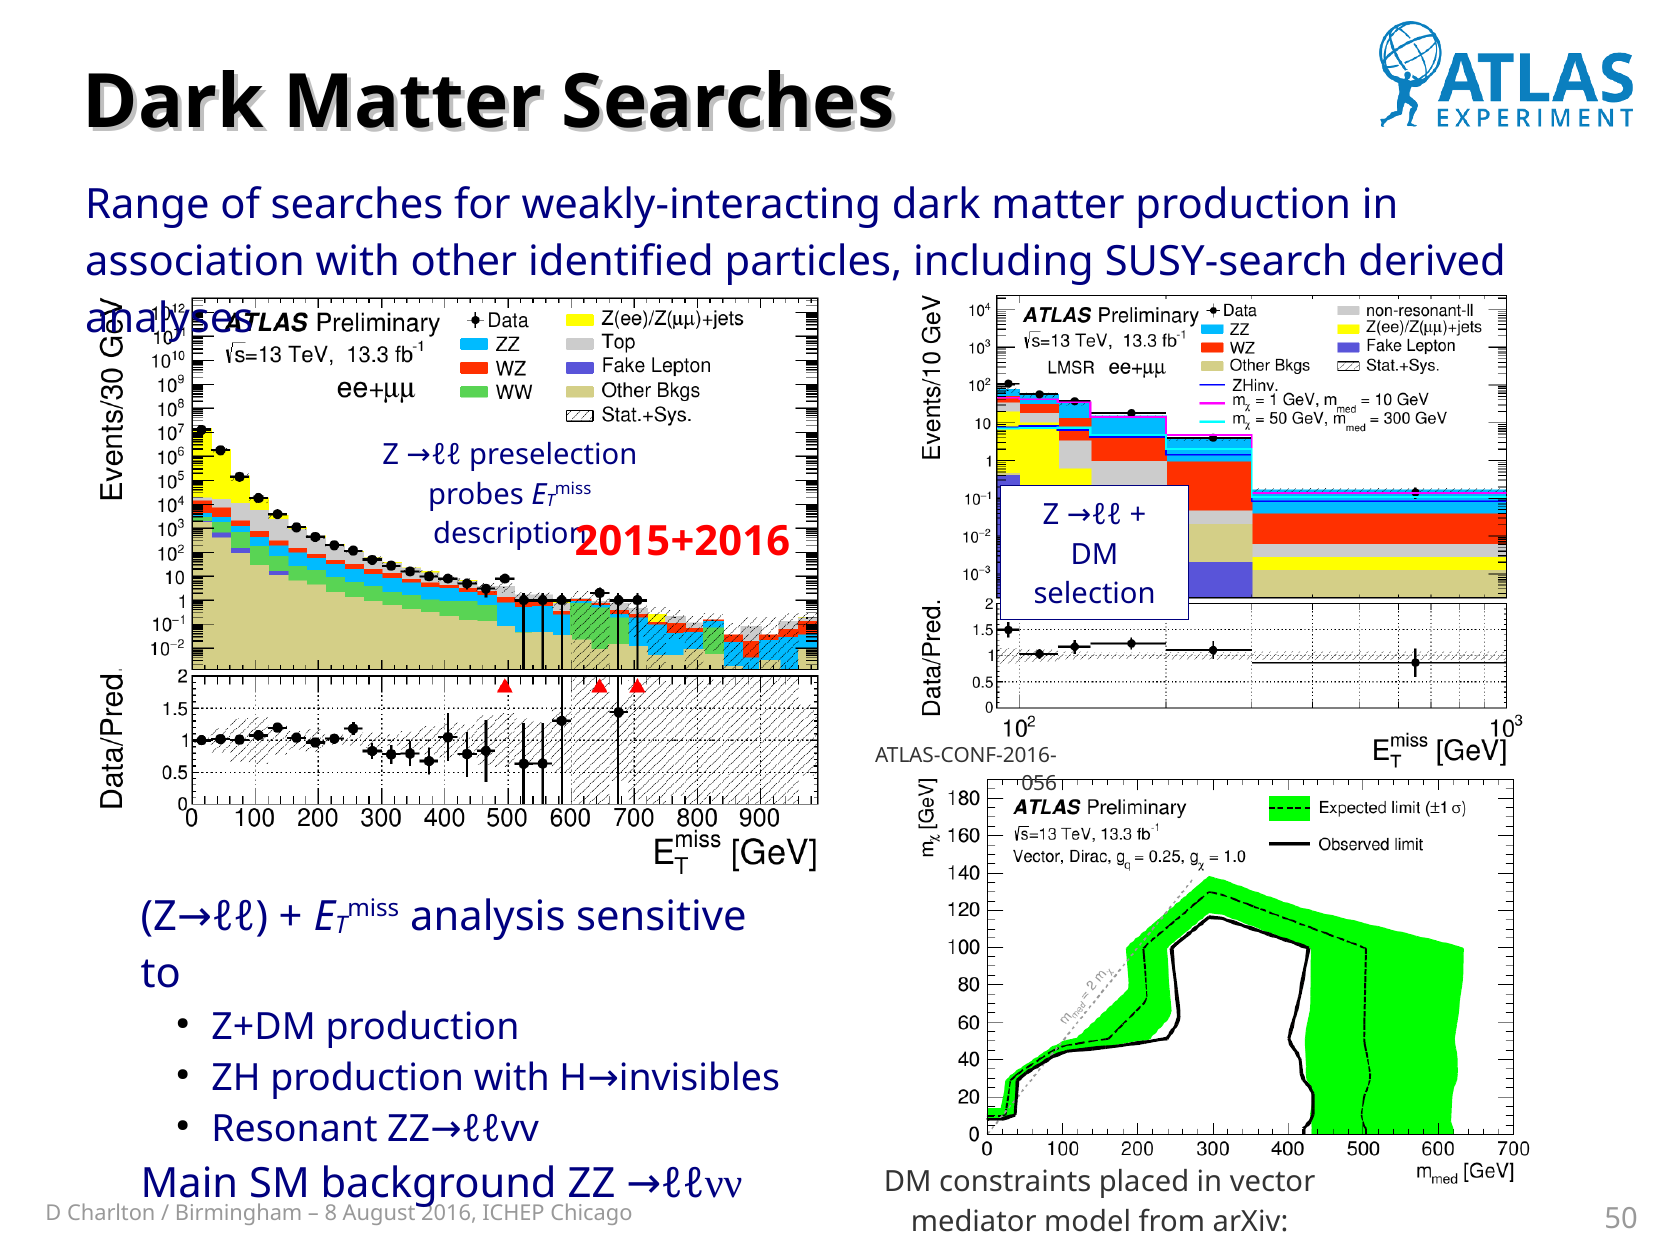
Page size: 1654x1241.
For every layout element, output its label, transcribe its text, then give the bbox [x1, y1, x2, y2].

picture [913, 771, 1533, 1189]
picture [918, 291, 1525, 770]
text_box Z →ℓℓ preselection probes ETmiss description [338, 425, 682, 519]
text_box 2015+2016 [559, 503, 826, 568]
text_box Z →ℓℓ + DM selection [1000, 511, 1189, 595]
title Dark Matter Searches [82, 49, 1331, 148]
picture [554, 529, 559, 541]
text_box Range of searches for weakly-interacting dark matter production in association with other identified particles, including SUSY-search derived analyses [70, 166, 1591, 411]
text_box (Z→ℓℓ) + ETmiss analysis sensitive to Z+DM production ZH production with H→invisibles Resonant ZZ→ℓℓvv Main SM background ZZ →ℓℓνν [125, 877, 806, 1136]
text_box DM constraints placed in vector mediator model from arXiv: 1507.00966 [822, 1153, 1378, 1241]
picture [1379, 21, 1633, 127]
picture [94, 411, 823, 877]
text_box ATLAS-CONF-2016-056 [831, 732, 1072, 773]
